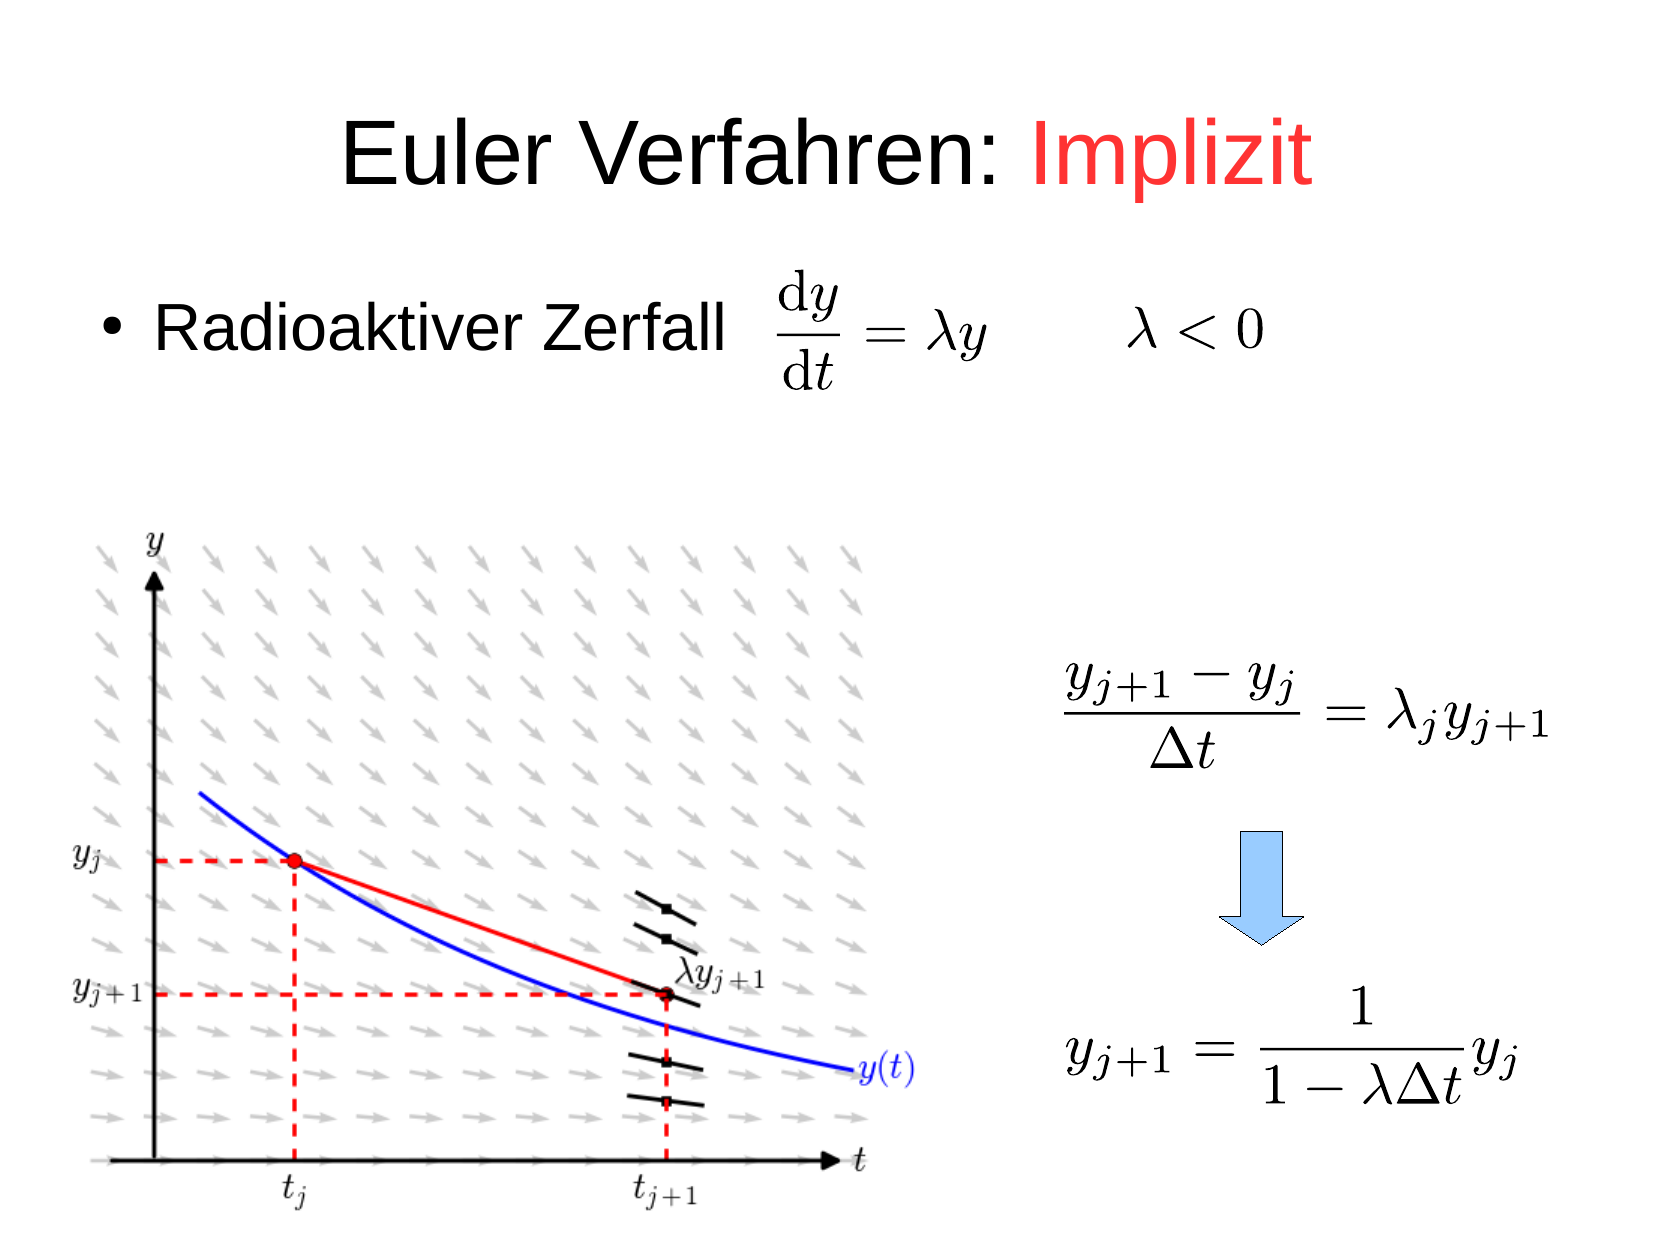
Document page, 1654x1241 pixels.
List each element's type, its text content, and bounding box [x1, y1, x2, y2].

text_box [776, 269, 989, 390]
list Radioaktiver Zerfall [82, 290, 1571, 1094]
title Euler Verfahren: Implizit [82, 49, 1571, 257]
text_box [1064, 654, 1552, 769]
text_box [1124, 306, 1265, 350]
text_box [1219, 831, 1304, 946]
picture [0, 485, 960, 1236]
text_box [1064, 985, 1521, 1109]
